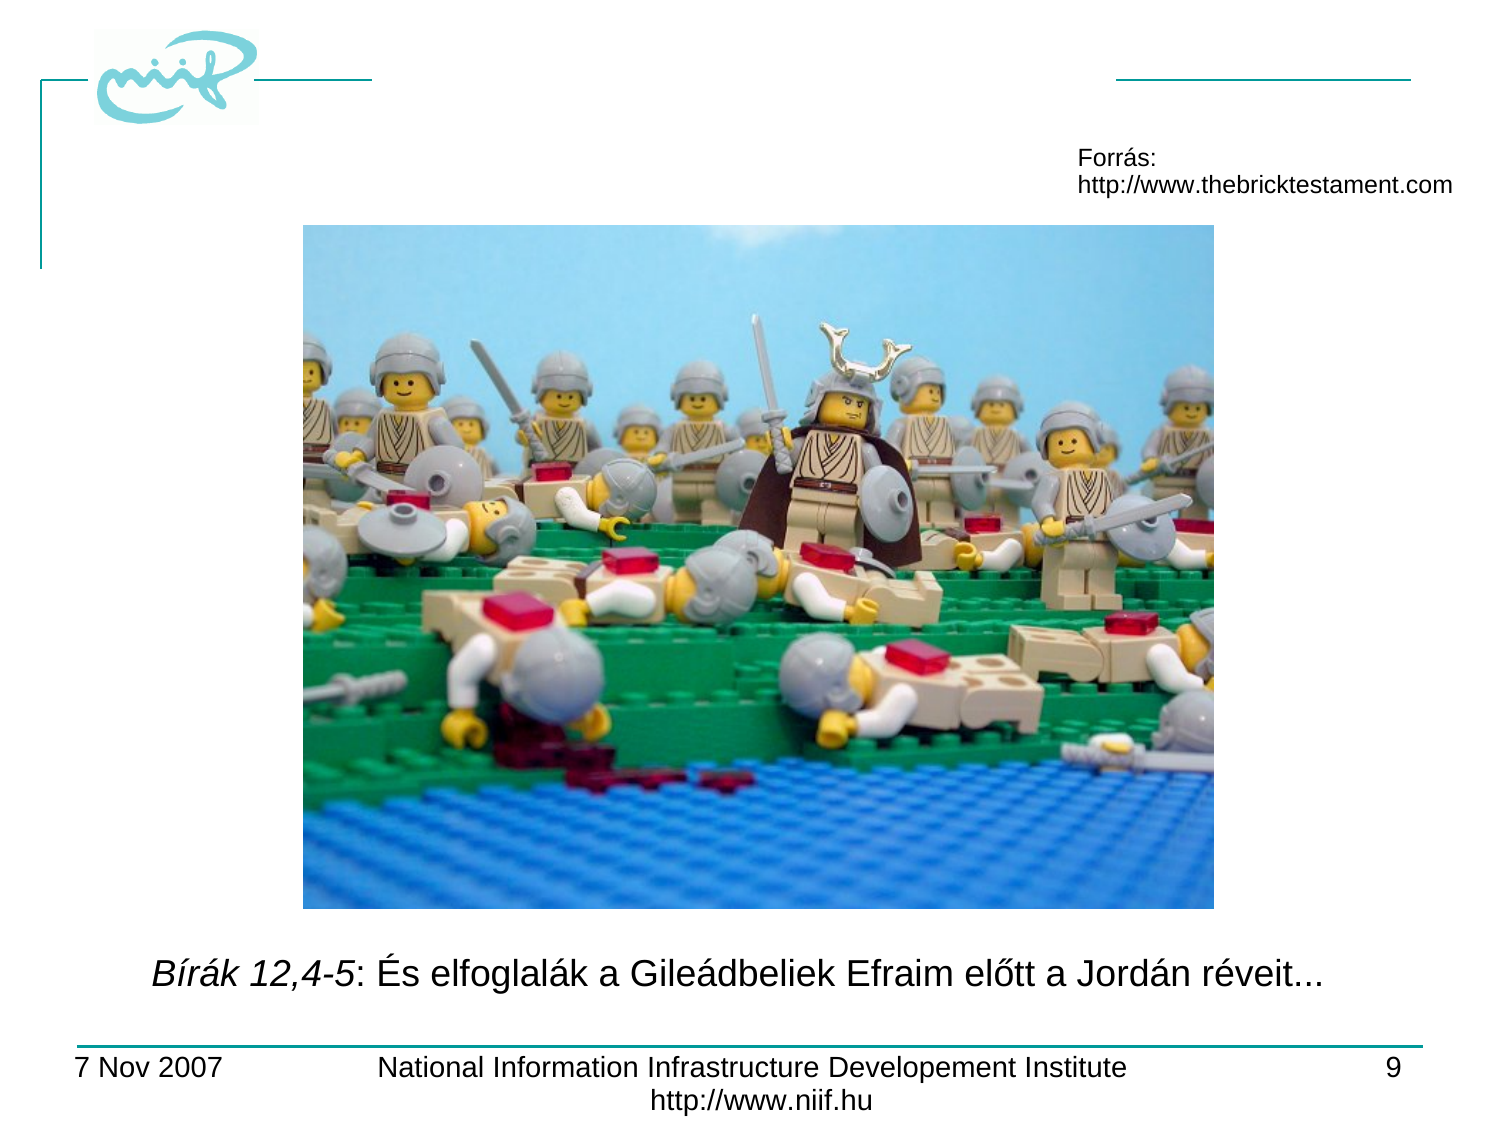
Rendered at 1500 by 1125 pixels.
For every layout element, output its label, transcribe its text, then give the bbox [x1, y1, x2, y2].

picture [303, 225, 1214, 909]
picture [94, 29, 259, 125]
text_box Bírák 12,4-5: És elfoglalák a Gileádbeliek Efraim előtt a Jordán réveit... [88, 944, 1388, 1002]
text_box Forrás: http://www.thebricktestament.com [1062, 135, 1477, 207]
